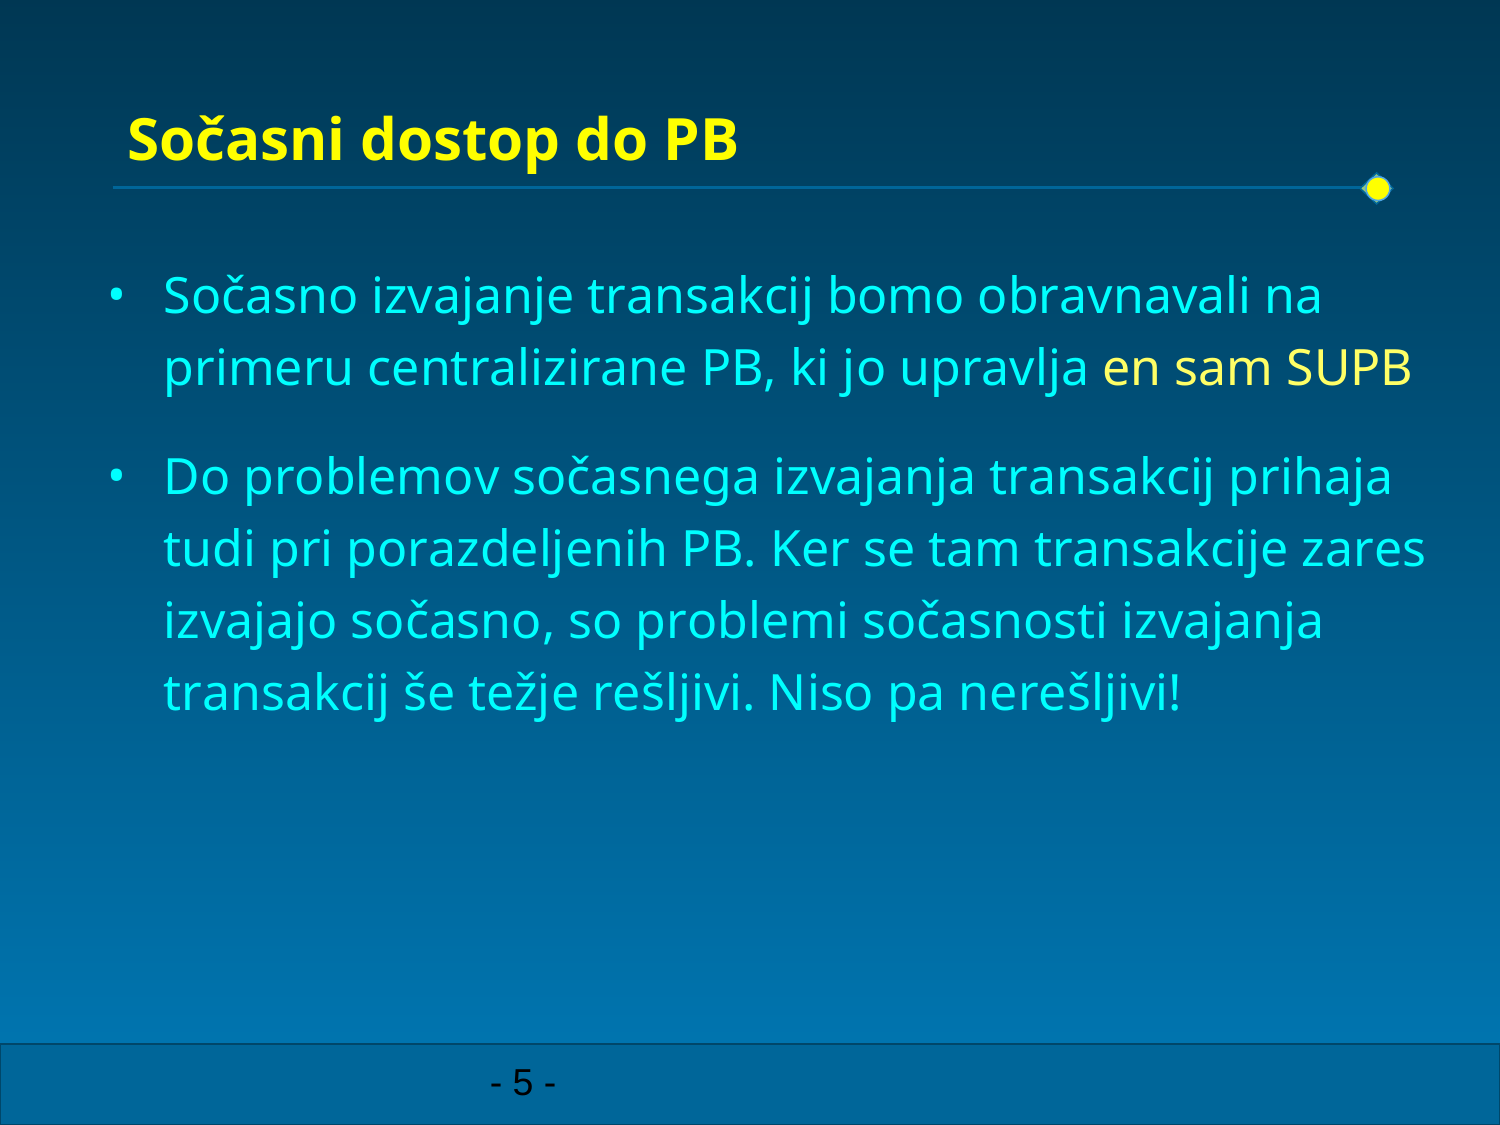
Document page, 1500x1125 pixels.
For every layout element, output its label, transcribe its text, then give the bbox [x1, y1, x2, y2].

list Sočasno izvajanje transakcij bomo obravnavali na primeru centralizirane PB, ki jo upravlja en sam SUPB Do problemov sočasnega izvajanja transakcij prihaja tudi pri porazdeljenih PB. Ker se tam transakcije zares izvajajo sočasno, so problemi sočasnosti izvajanja transakcij še težje rešljivi. Niso pa nerešljivi! [92, 243, 1500, 1013]
title Sočasni dostop do PB [112, 94, 1388, 181]
